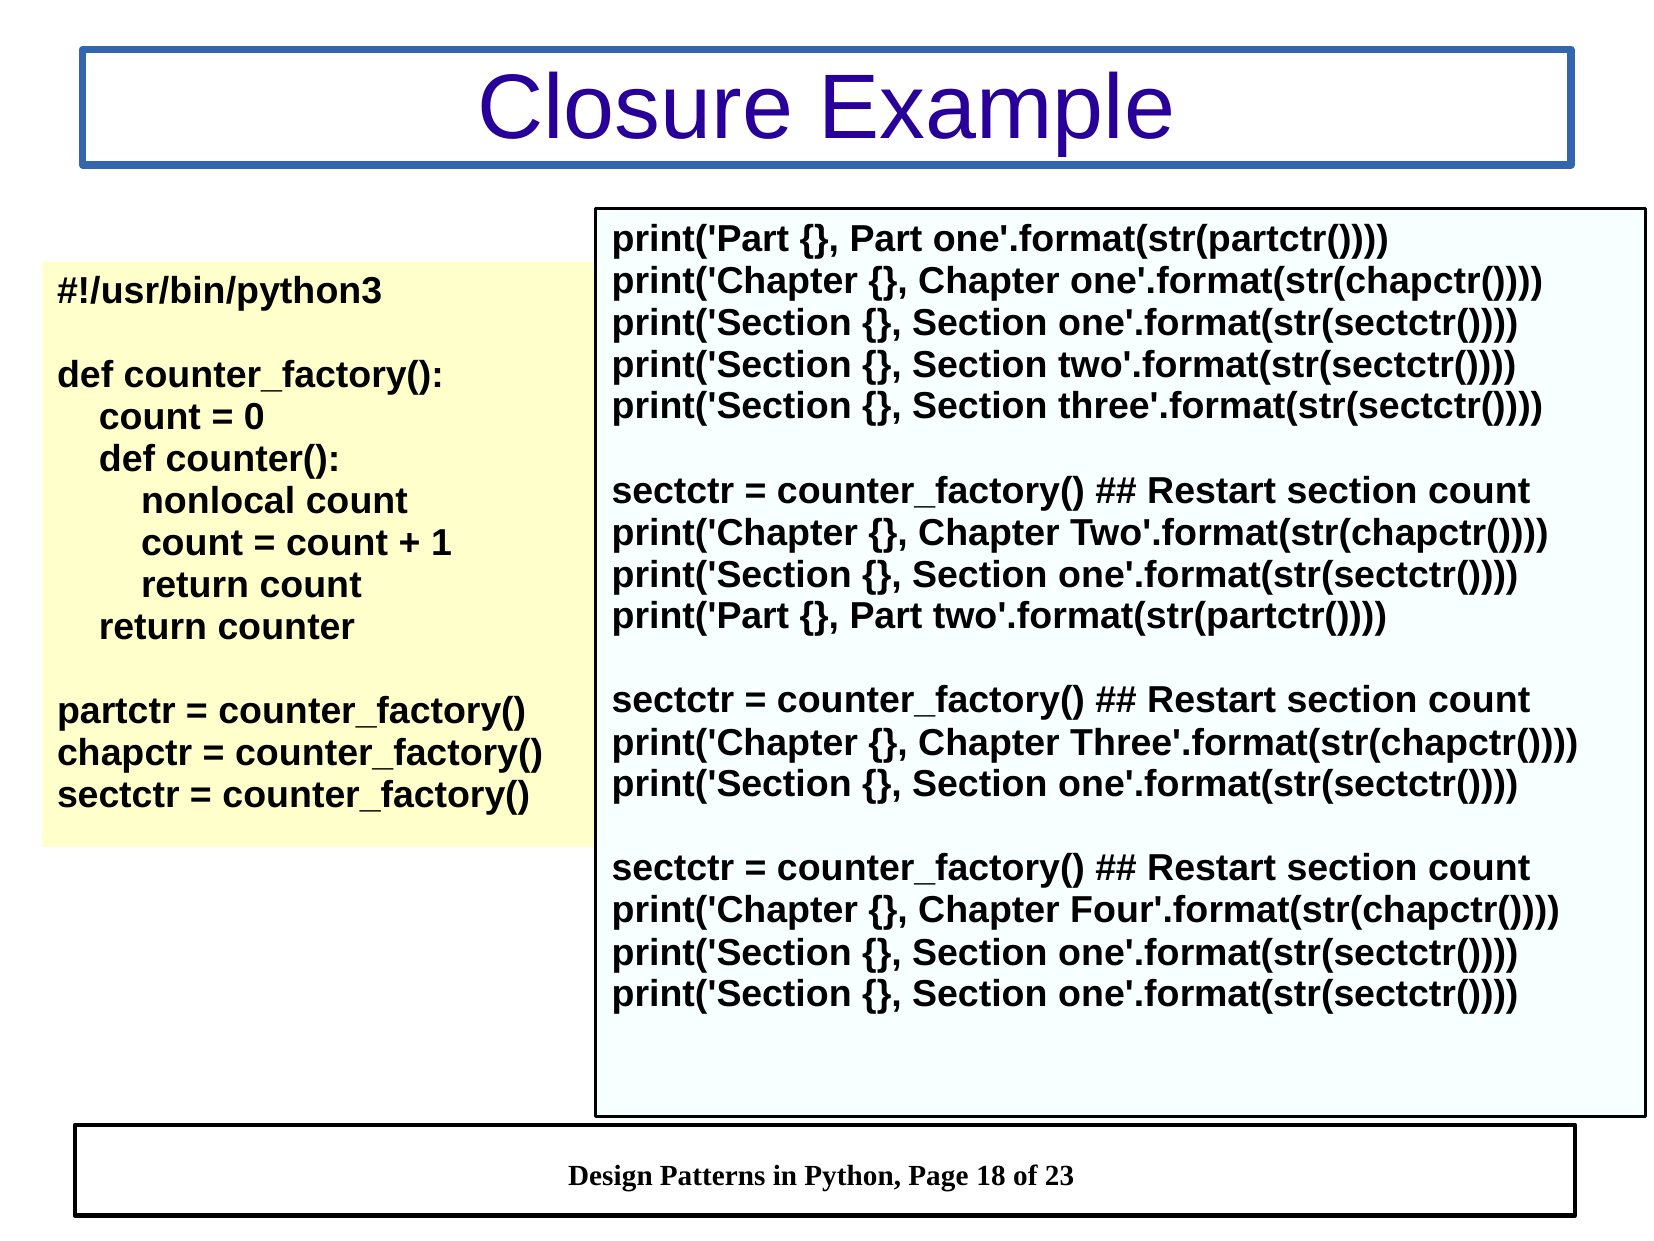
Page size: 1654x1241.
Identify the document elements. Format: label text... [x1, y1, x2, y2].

text_box #!/usr/bin/python3 def counter_factory(): count = 0 def counter(): nonlocal count count = count + 1 return count return counter partctr = counter_factory() chapctr = counter_factory() sectctr = counter_factory() [42, 261, 594, 847]
title Closure Example [82, 49, 1571, 166]
text_box print('Part {}, Part one'.format(str(partctr()))) print('Chapter {}, Chapter one'.format(str(chapctr()))) print('Section {}, Section one'.format(str(sectctr()))) print('Section {}, Section two'.format(str(sectctr()))) print('Section {}, Section three'.format(str(sectctr()))) sectctr = counter_factory() ## Restart section count print('Chapter {}, Chapter Two'.format(str(chapctr()))) print('Section {}, Section one'.format(str(sectctr()))) print('Part {}, Part two'.format(str(partctr()))) sectctr = counter_factory() ## Restart section count print('Chapter {}, Chapter Three'.format(str(chapctr()))) print('Section {}, Section one'.format(str(sectctr()))) sectctr = counter_factory() ## Restart section count print('Chapter {}, Chapter Four'.format(str(chapctr()))) print('Section {}, Section one'.format(str(sectctr()))) print('Section {}, Section one'.format(str(sectctr()))) [595, 208, 1646, 1117]
